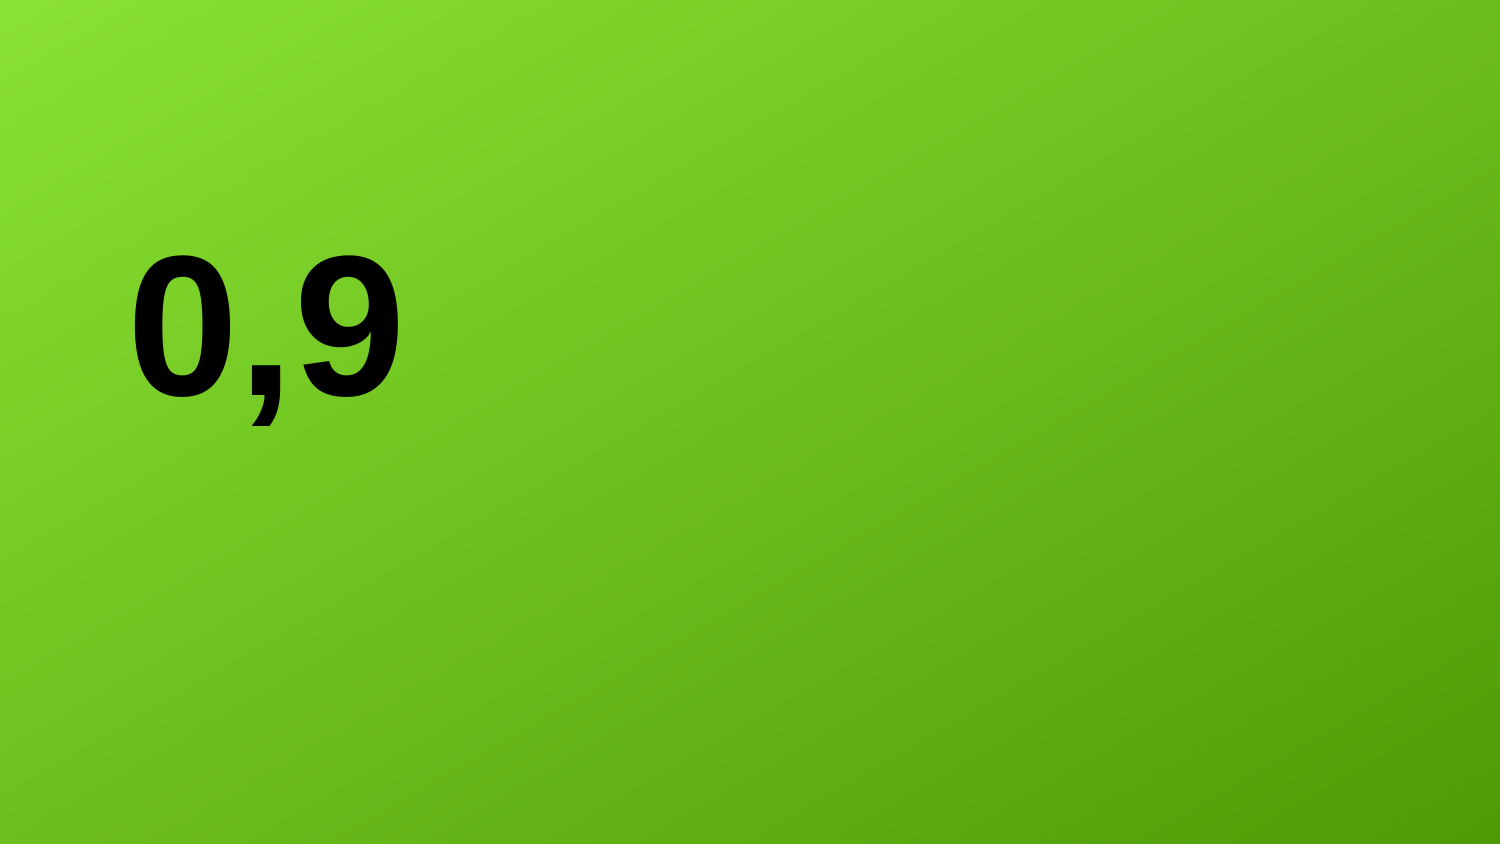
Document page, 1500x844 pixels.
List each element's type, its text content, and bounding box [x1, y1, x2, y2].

title 0,9 [112, 259, 1388, 450]
